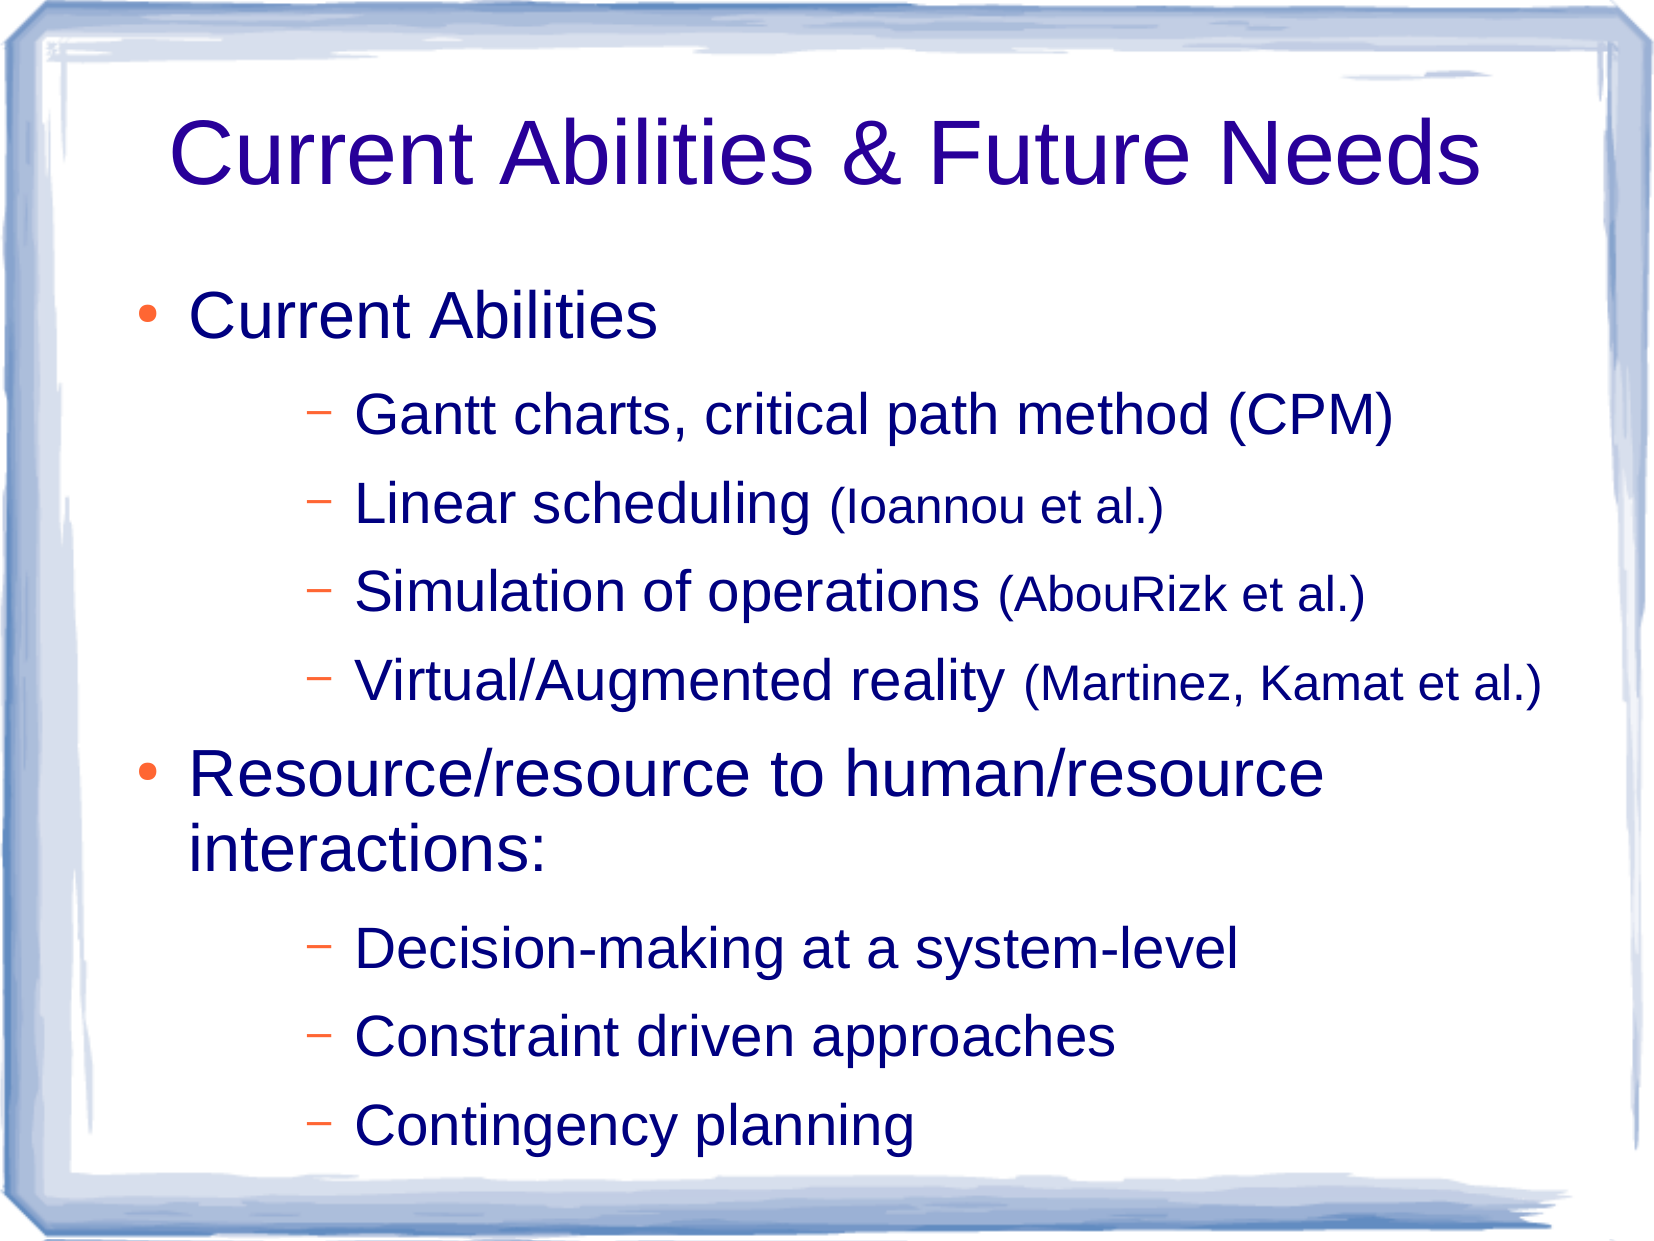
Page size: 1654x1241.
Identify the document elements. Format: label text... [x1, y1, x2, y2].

picture [0, 0, 1654, 1241]
list Current Abilities Gantt charts, critical path method (CPM) Linear scheduling (Ioannou et al.) Simulation of operations (AbouRizk et al.) Virtual/Augmented reality (Martinez, Kamat et al.) Resource/resource to human/resource interactions: Decision-making at a system-level Constraint driven approaches Contingency planning [118, 277, 1571, 1158]
title Current Abilities & Future Needs [82, 56, 1571, 250]
